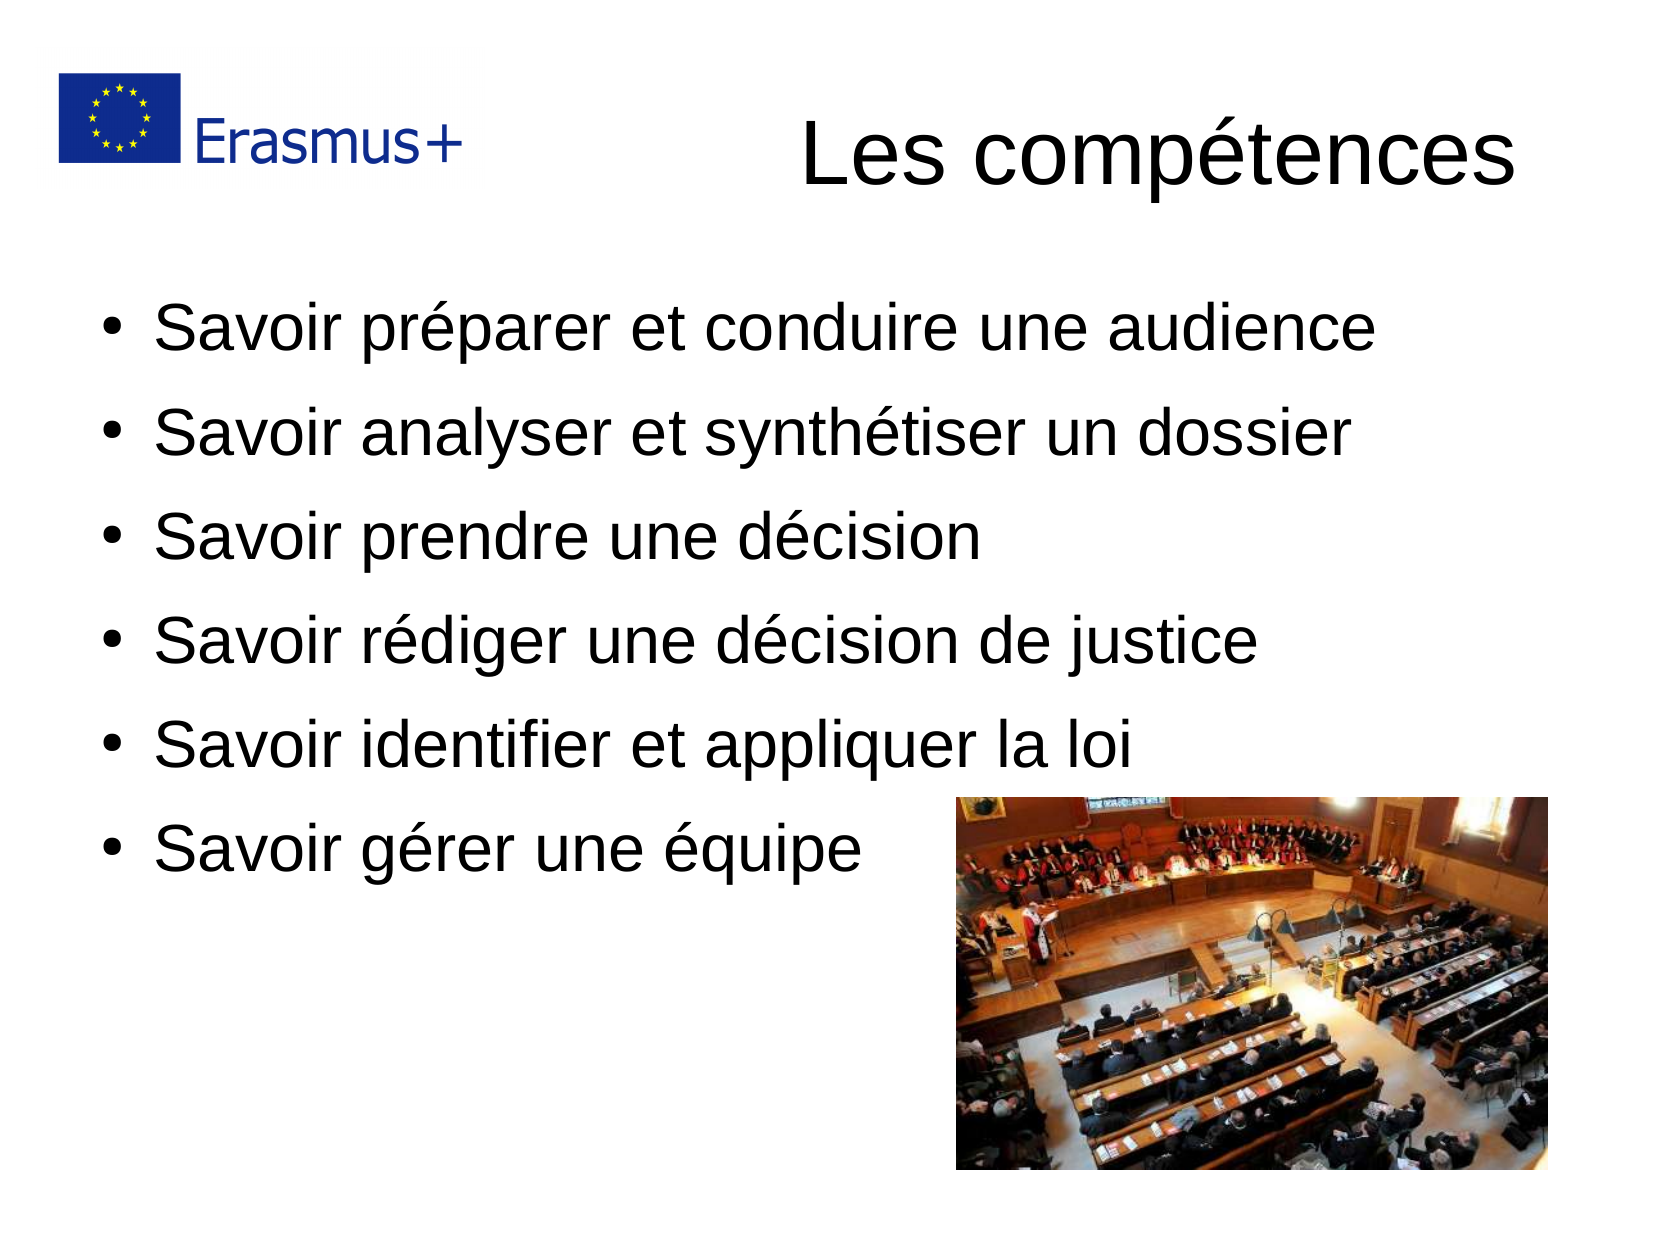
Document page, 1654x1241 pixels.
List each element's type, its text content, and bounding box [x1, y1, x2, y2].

picture [35, 47, 485, 189]
list Savoir préparer et conduire une audience Savoir analyser et synthétiser un dossier Savoir prendre une décision Savoir rédiger une décision de justice Savoir identifier et appliquer la loi Savoir gérer une équipe [82, 290, 1571, 1109]
title Les compétences [82, 49, 1571, 257]
picture [956, 797, 1548, 1170]
